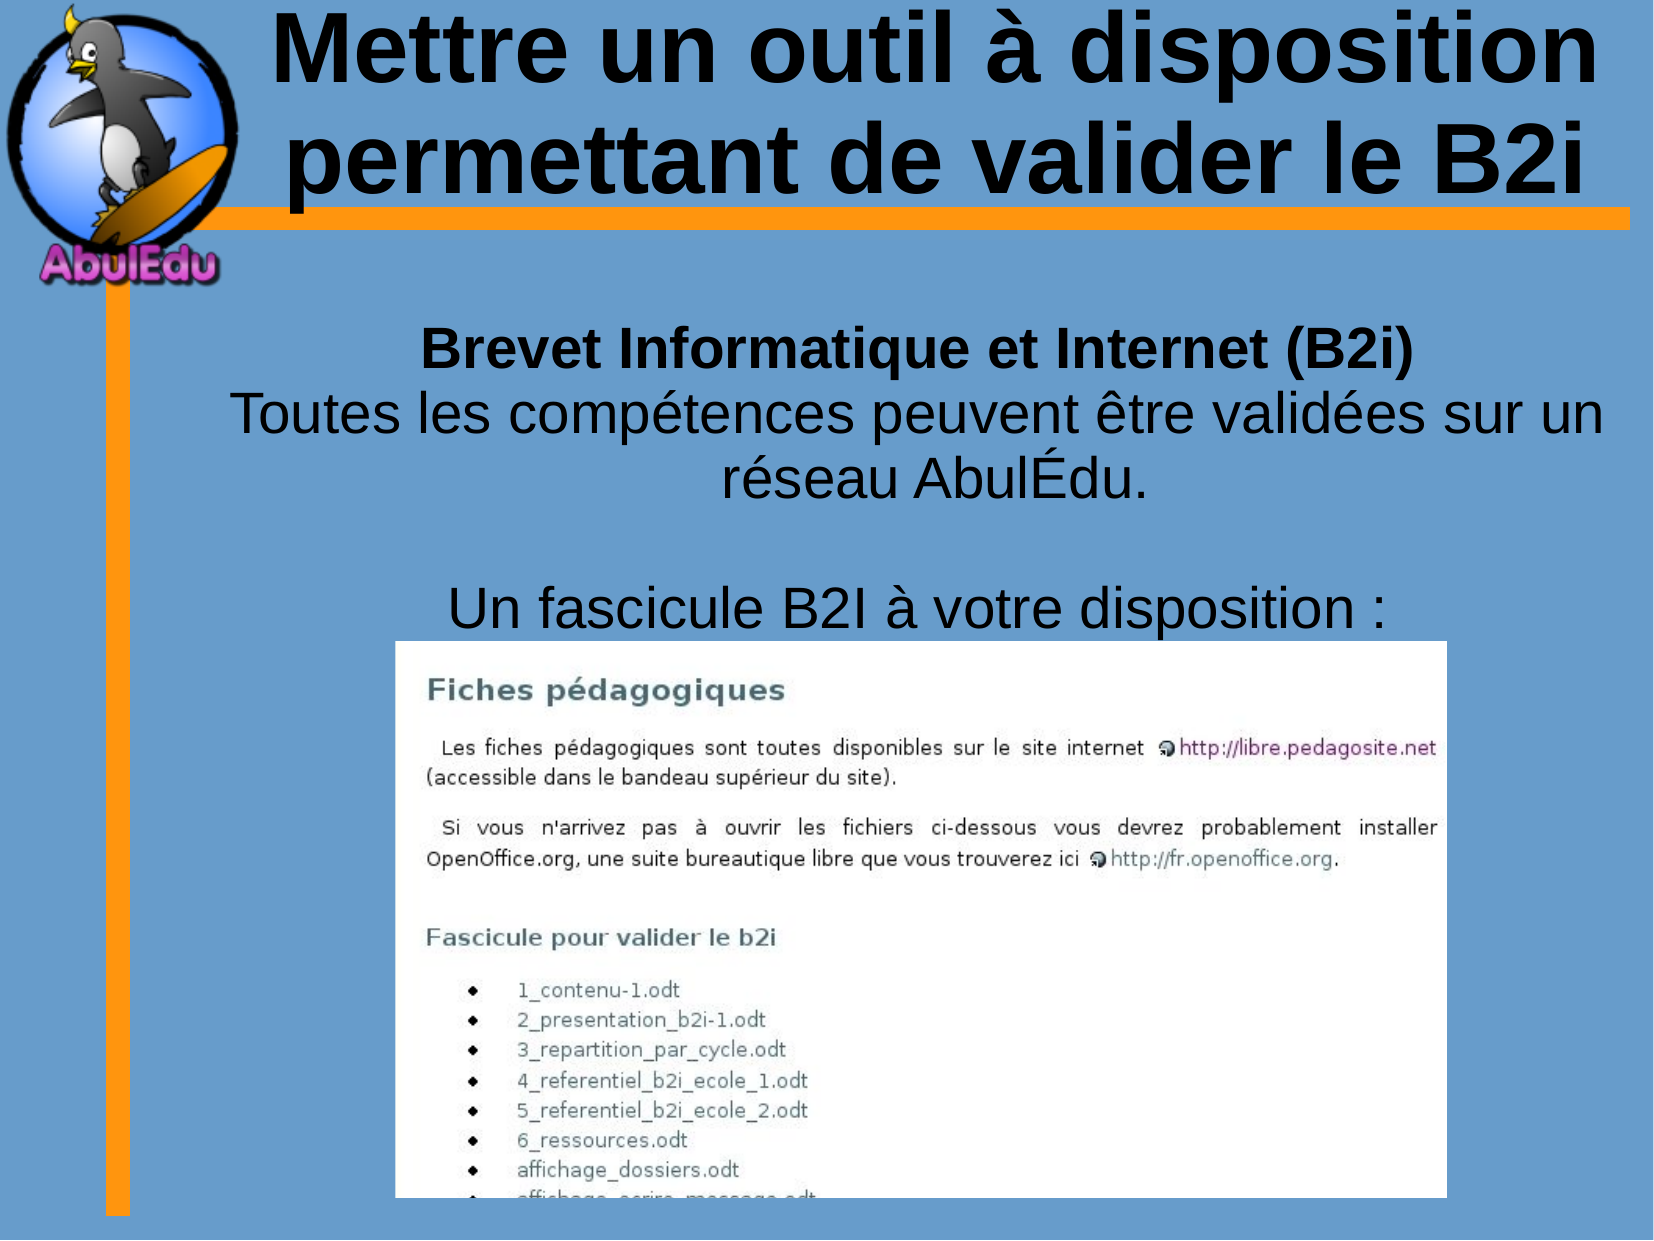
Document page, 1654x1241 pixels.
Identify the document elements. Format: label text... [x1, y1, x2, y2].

picture [0, 0, 248, 292]
picture [395, 641, 1447, 1198]
subtitle Brevet Informatique et Internet (B2i) Toutes les compétences peuvent être validées sur un réseau AbulÉdu. Un fascicule B2I à votre disposition : [177, 242, 1625, 715]
title Mettre un outil à disposition permettant de valider le B2i [248, 0, 1636, 216]
